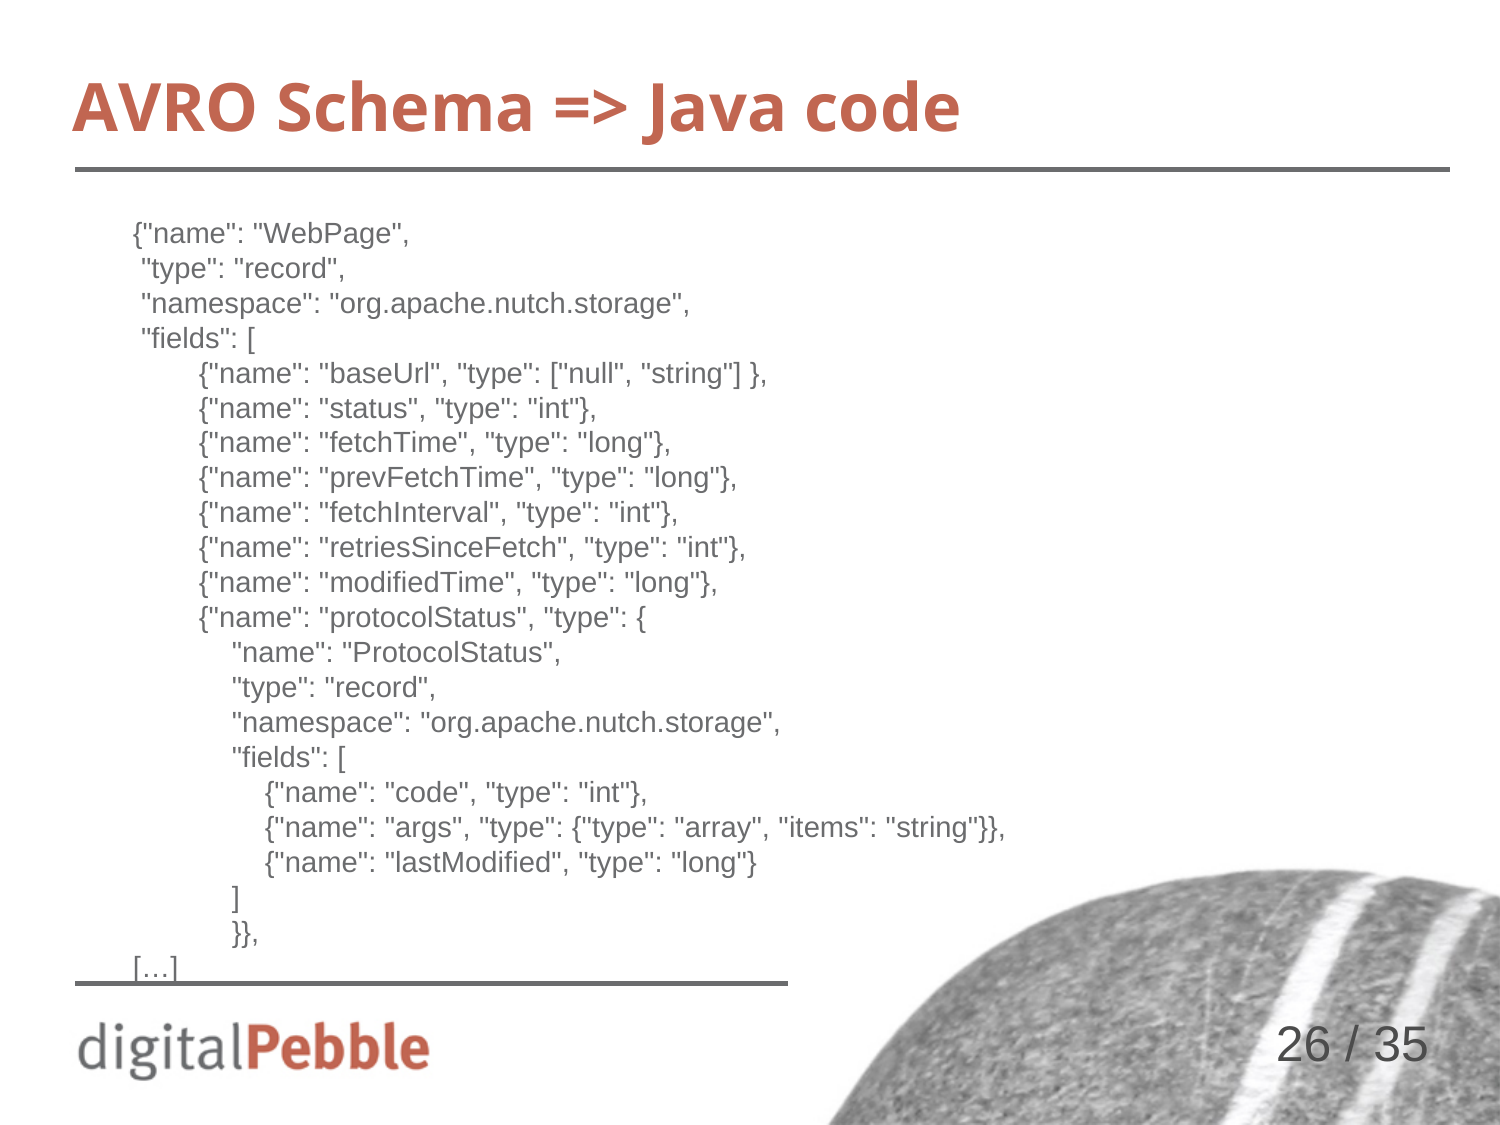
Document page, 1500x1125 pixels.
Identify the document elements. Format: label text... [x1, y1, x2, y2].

title AVRO Schema => Java code [57, 37, 1438, 174]
text_box {"name": "WebPage", "type": "record", "namespace": "org.apache.nutch.storage", "fields": [ {"name": "baseUrl", "type": ["null", "string"] }, {"name": "status", "type": "int"}, {"name": "fetchTime", "type": "long"}, {"name": "prevFetchTime", "type": "long"}, {"name": "fetchInterval", "type": "int"}, {"name": "retriesSinceFetch", "type": "int"}, {"name": "modifiedTime", "type": "long"}, {"name": "protocolStatus", "type": { "name": "ProtocolStatus", "type": "record", "namespace": "org.apache.nutch.storage", "fields": [ {"name": "code", "type": "int"}, {"name": "args", "type": {"type": "array", "items": "string"}}, {"name": "lastModified", "type": "long"} ] }}, […] [118, 206, 1300, 991]
picture [0, 0, 1500, 1125]
